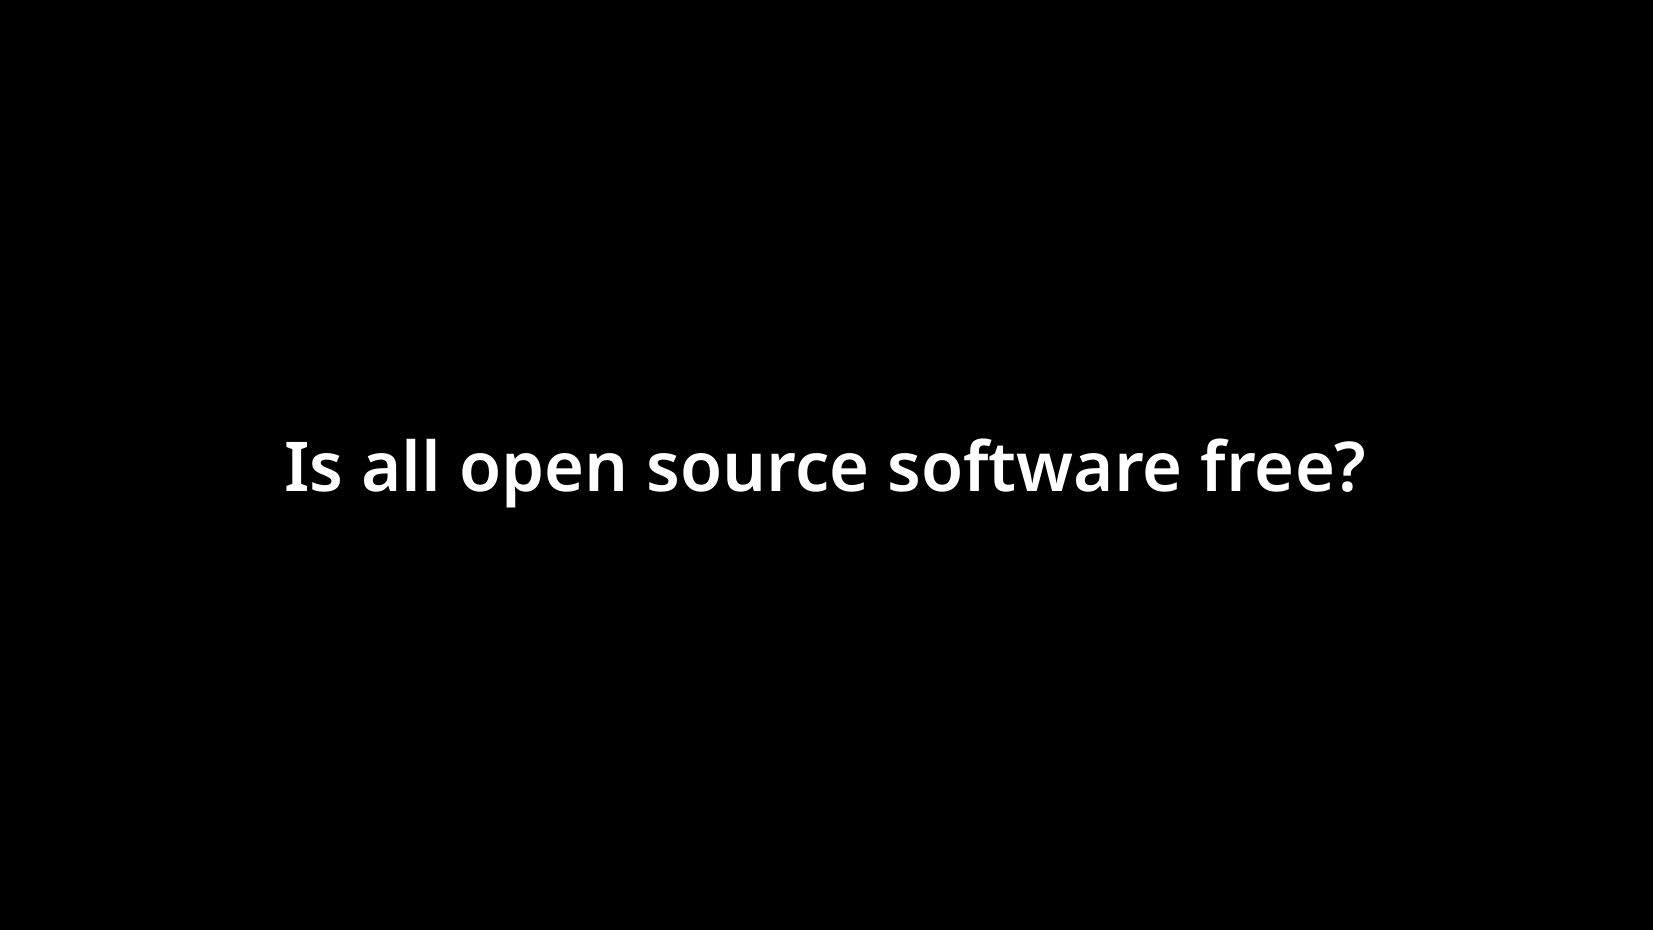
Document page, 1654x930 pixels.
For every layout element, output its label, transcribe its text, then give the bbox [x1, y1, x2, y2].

title Is all open source software free? [82, 387, 1571, 543]
